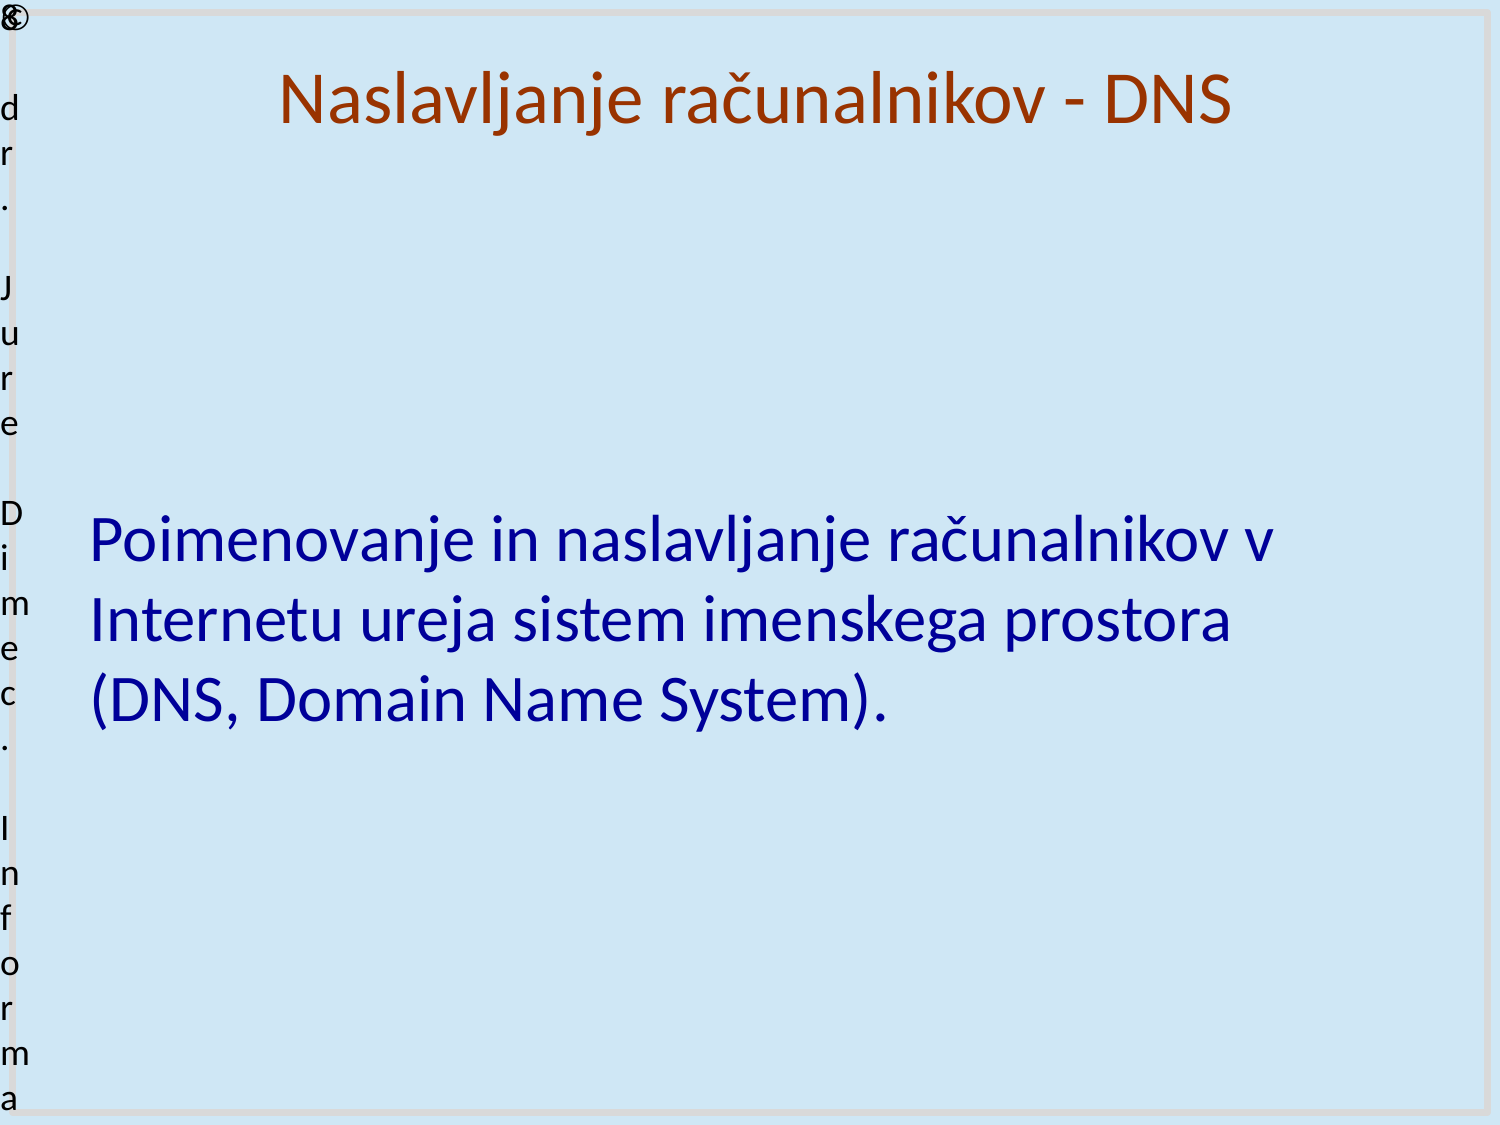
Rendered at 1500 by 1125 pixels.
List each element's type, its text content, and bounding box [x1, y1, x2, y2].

text_box Poimenovanje in naslavljanje računalnikov v Internetu ureja sistem imenskega prostora (DNS, Domain Name System). [74, 487, 1413, 743]
title Naslavljanje računalnikov - DNS [37, 37, 1475, 150]
